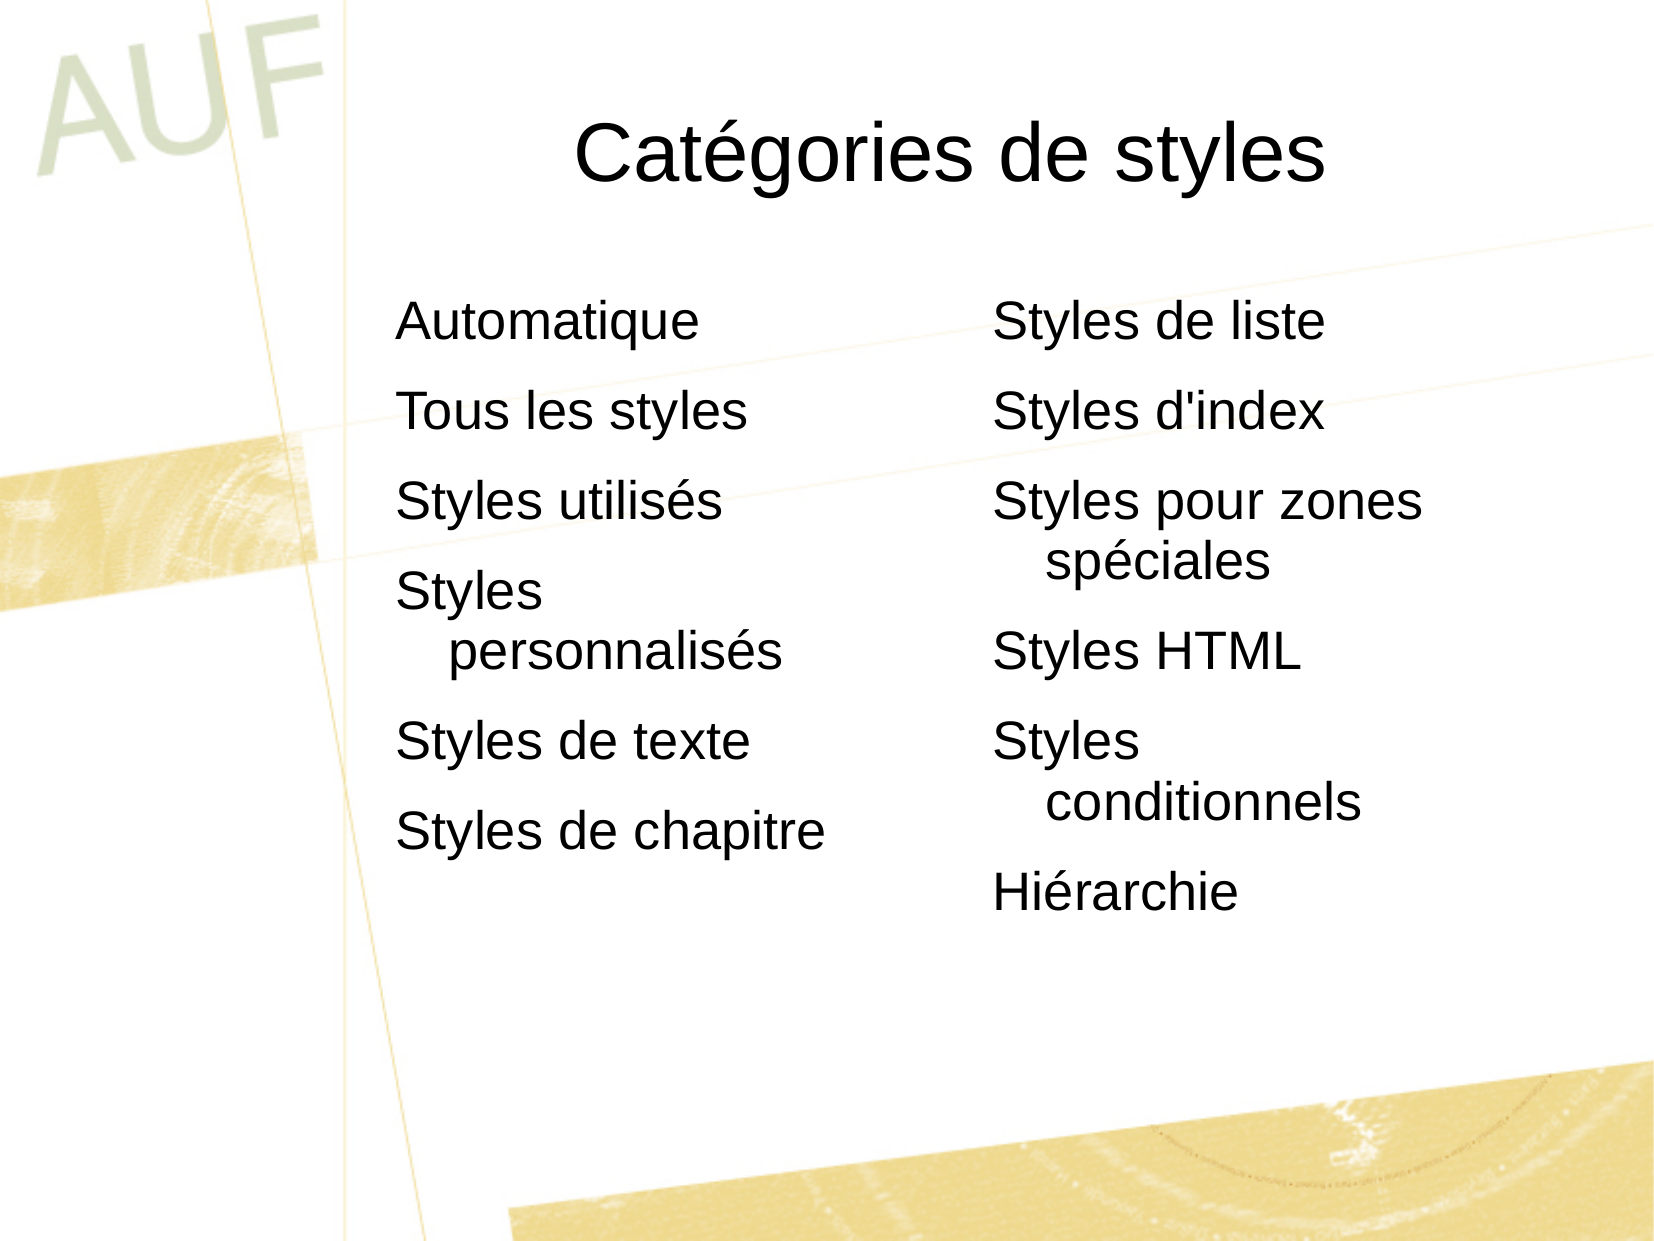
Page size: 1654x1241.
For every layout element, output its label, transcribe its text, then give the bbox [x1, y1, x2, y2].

title Catégories de styles [82, 49, 1571, 257]
list Automatique Tous les styles Styles utilisés Styles personnalisés Styles de texte Styles de chapitre [141, 290, 868, 1109]
picture [0, 0, 1654, 1241]
list Styles de liste Styles d'index Styles pour zones spéciales Styles HTML Styles conditionnels Hiérarchie [738, 290, 1465, 1094]
